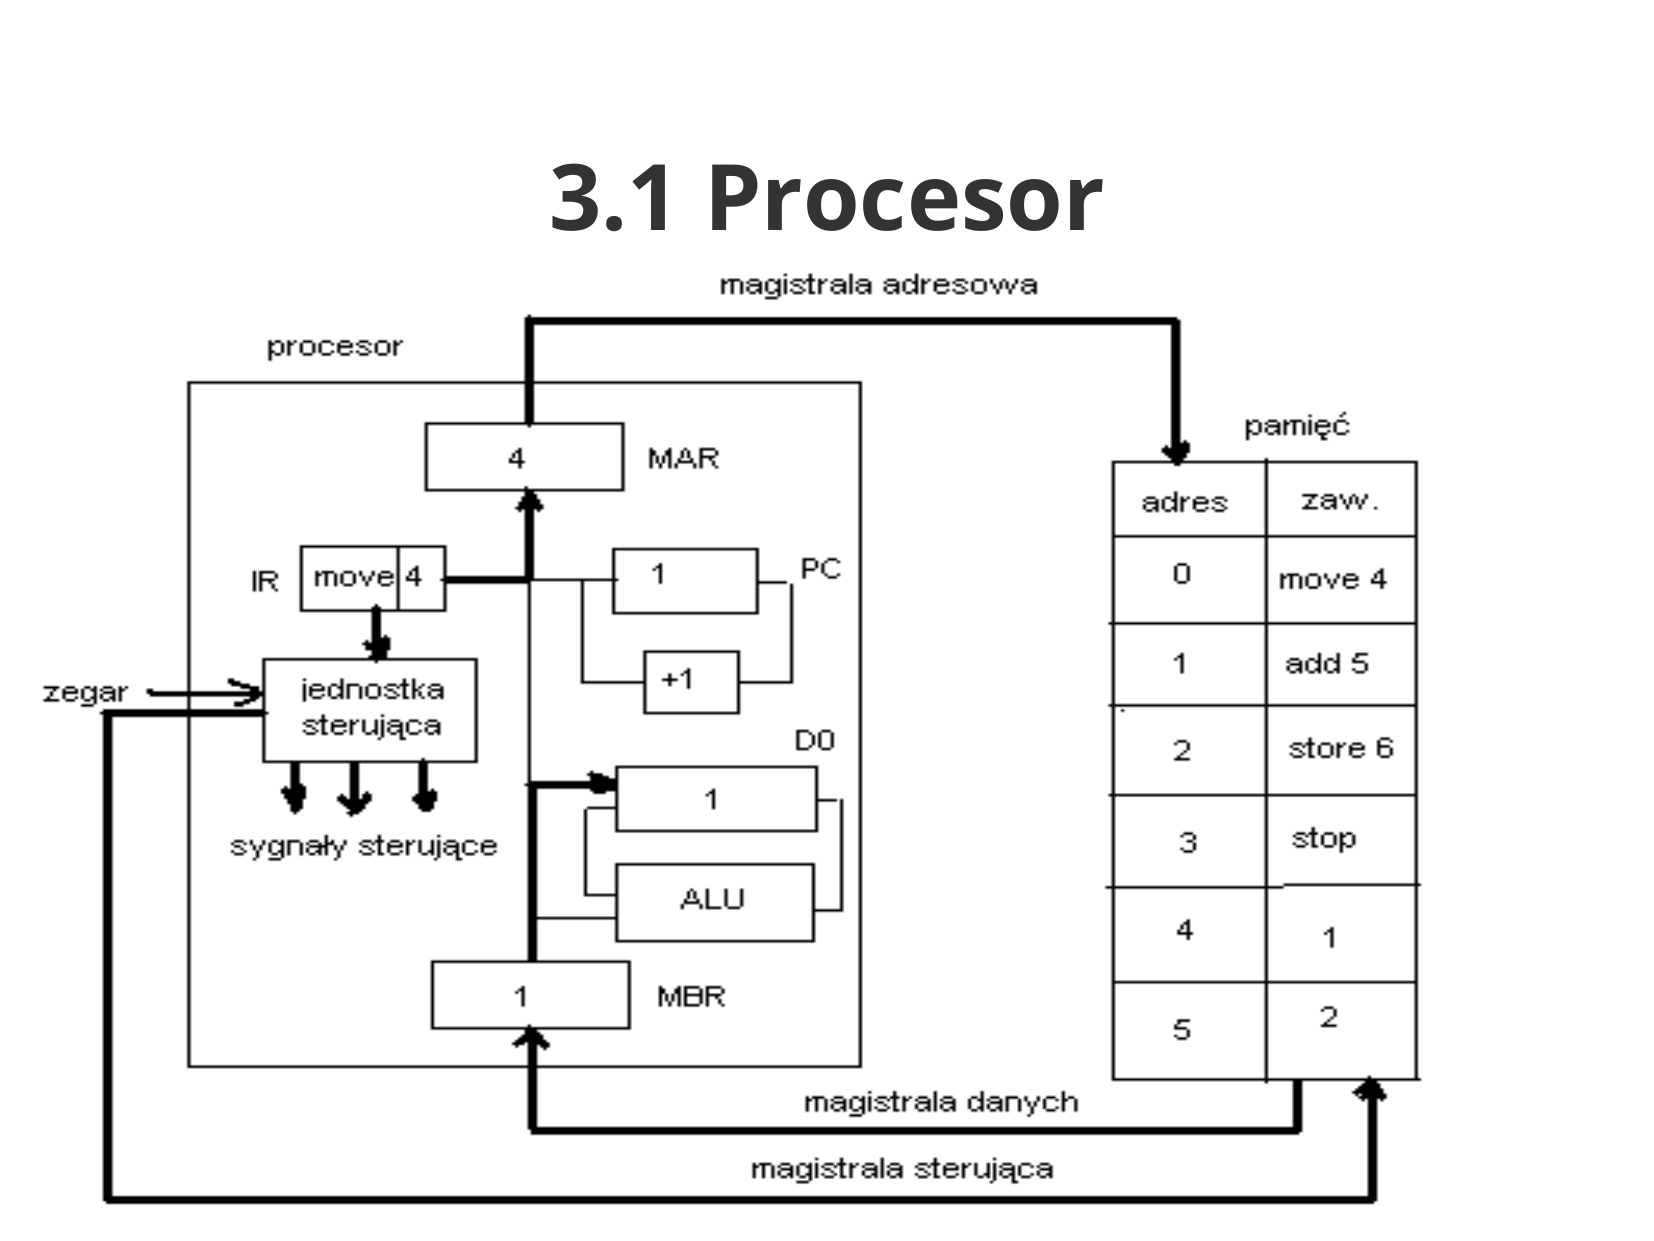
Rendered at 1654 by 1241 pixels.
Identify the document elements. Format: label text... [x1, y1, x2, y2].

title 3.1 Procesor [121, 91, 1534, 236]
picture [26, 236, 1625, 1220]
